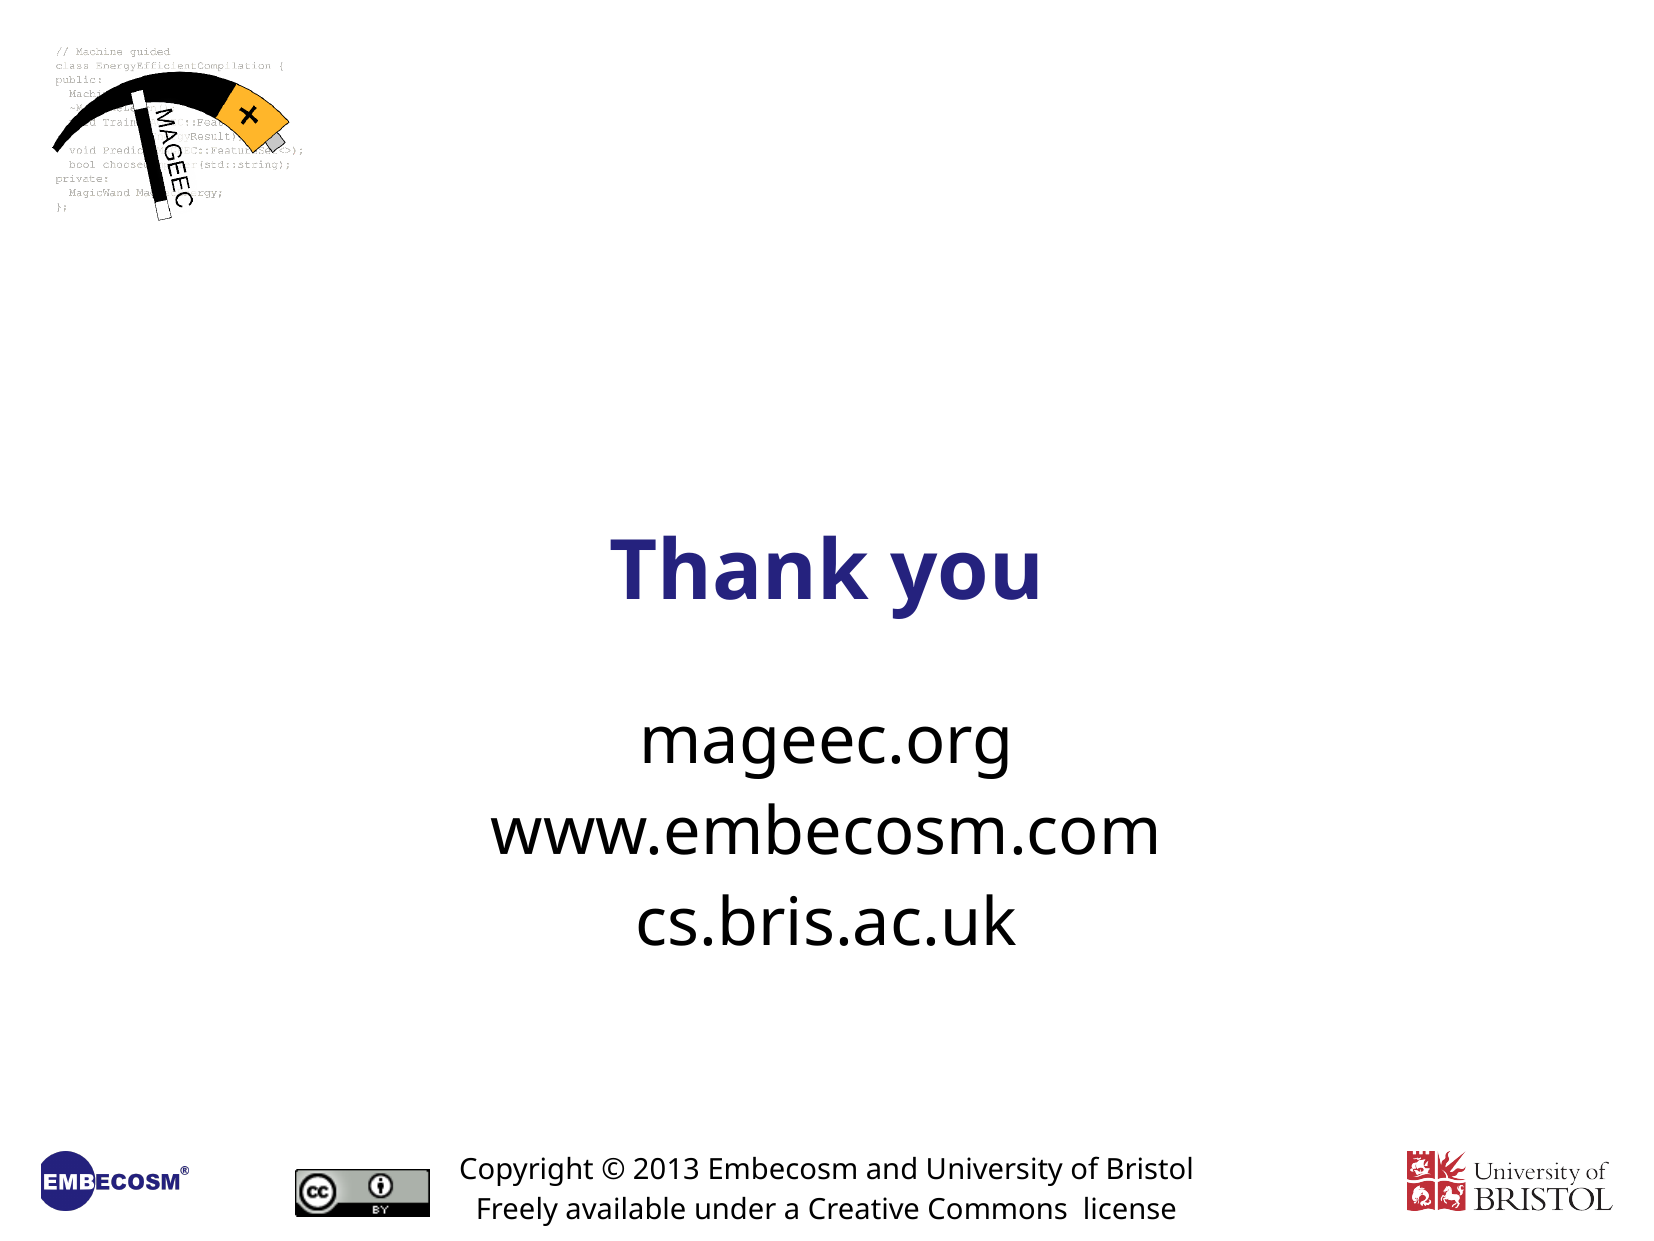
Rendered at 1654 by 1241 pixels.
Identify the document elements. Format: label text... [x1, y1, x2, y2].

picture [1407, 1151, 1613, 1211]
subtitle mageec.org www.embecosm.com cs.bris.ac.uk [82, 698, 1571, 1034]
picture [41, 1151, 189, 1211]
picture [295, 1169, 430, 1217]
title Thank you [82, 398, 1571, 698]
picture [52, 47, 302, 225]
